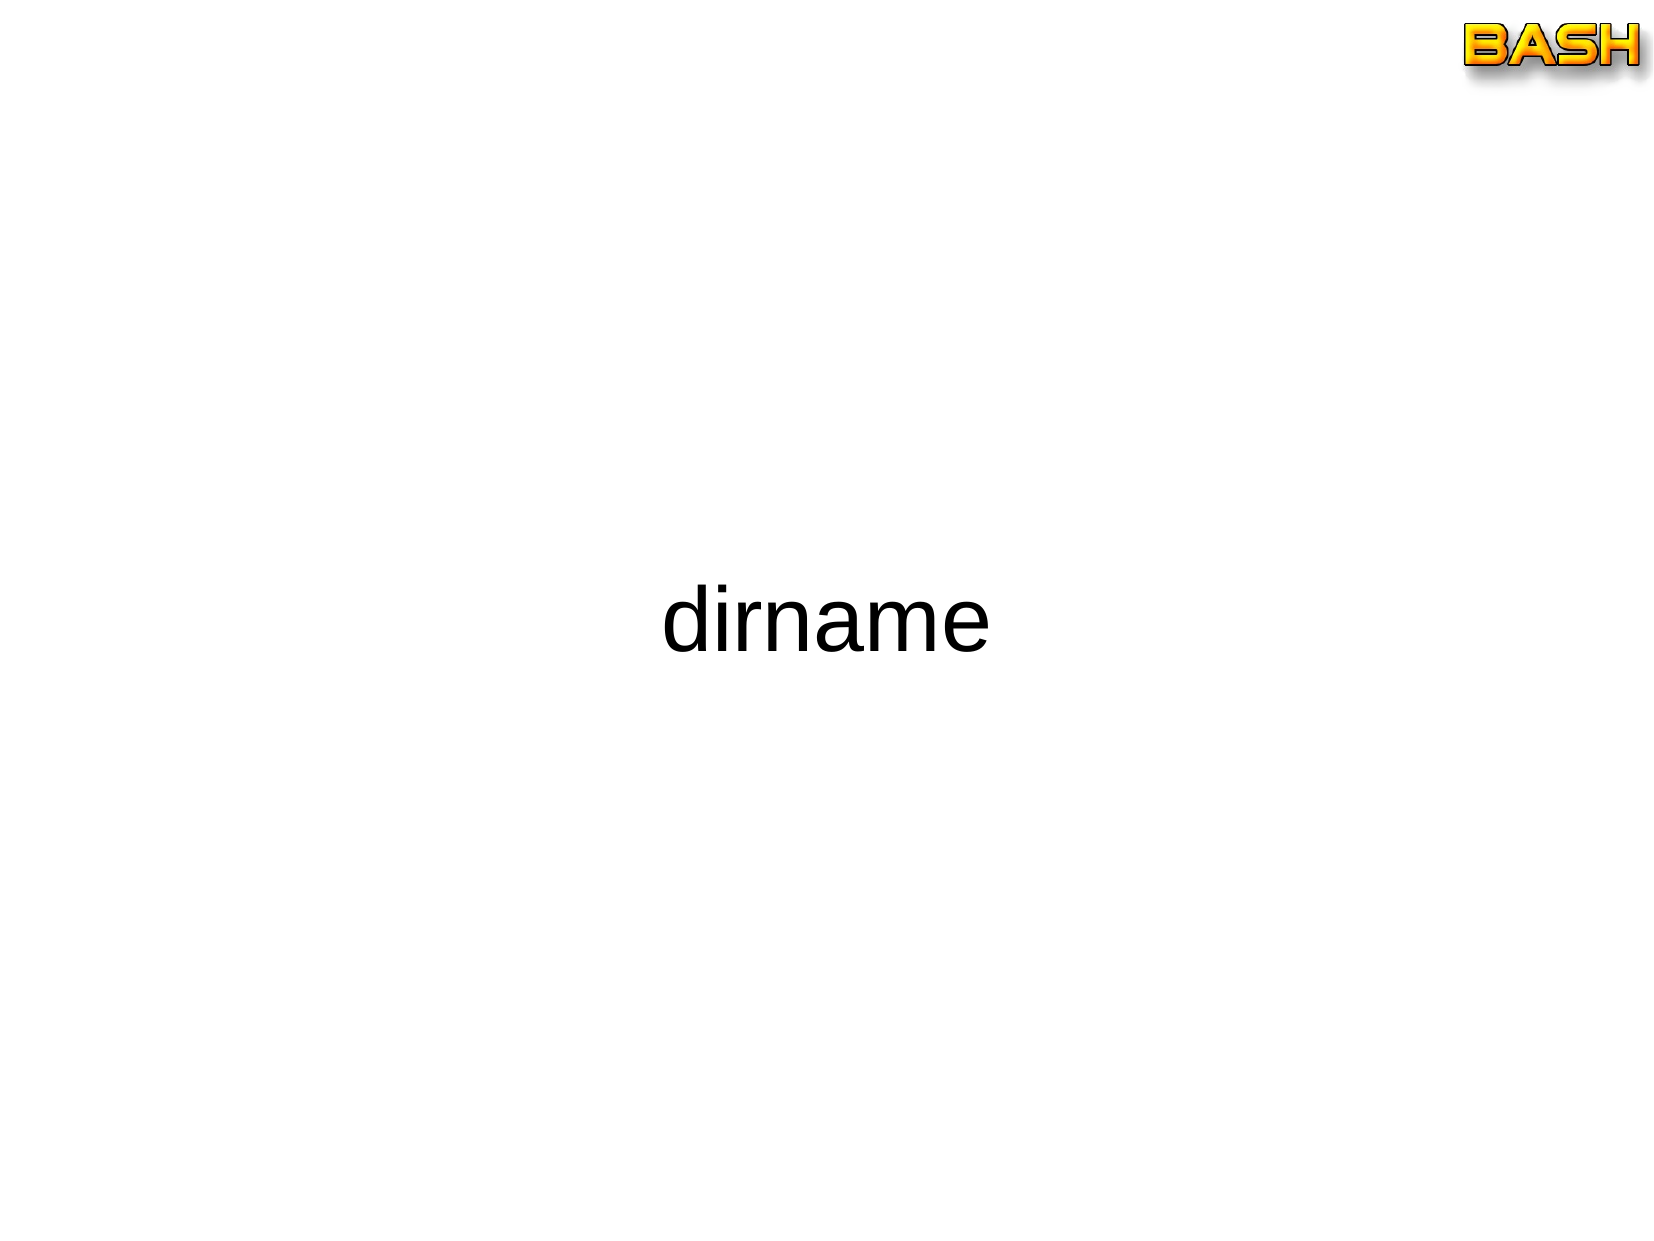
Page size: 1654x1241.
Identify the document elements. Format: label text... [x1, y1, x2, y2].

picture [1450, 0, 1654, 96]
title dirname [82, 523, 1571, 717]
